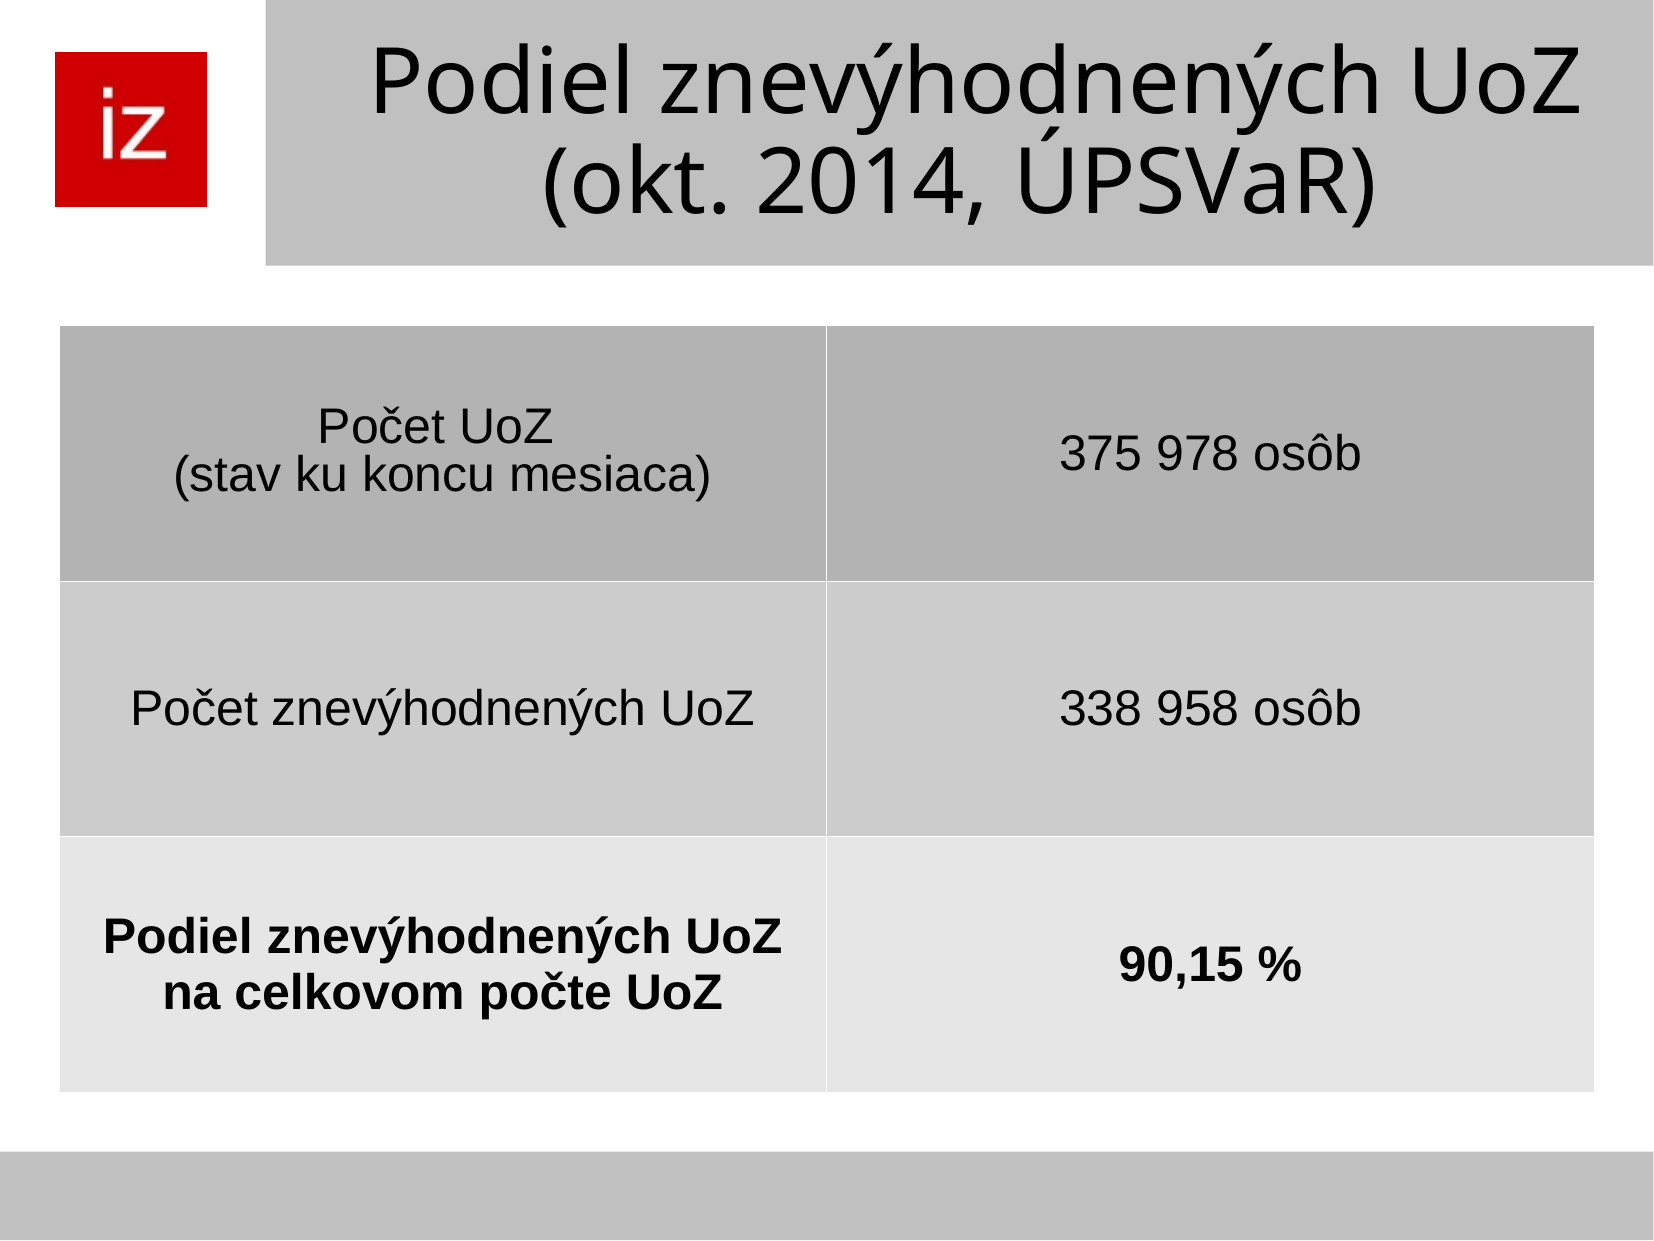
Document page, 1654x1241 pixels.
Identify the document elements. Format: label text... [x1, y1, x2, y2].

table_header Počet UoZ (stav ku koncu mesiaca) [60, 326, 826, 581]
title Podiel znevýhodnených UoZ (okt. 2014, ÚPSVaR) [295, 2, 1625, 265]
table_header 375 978 osôb [827, 326, 1594, 581]
table_cell Podiel znevýhodnených UoZ na celkovom počte UoZ [60, 837, 826, 1092]
picture [55, 52, 207, 207]
table_cell 90,15 % [827, 837, 1594, 1092]
table_cell 338 958 osôb [827, 582, 1594, 836]
table_cell Počet znevýhodnených UoZ [60, 582, 826, 836]
